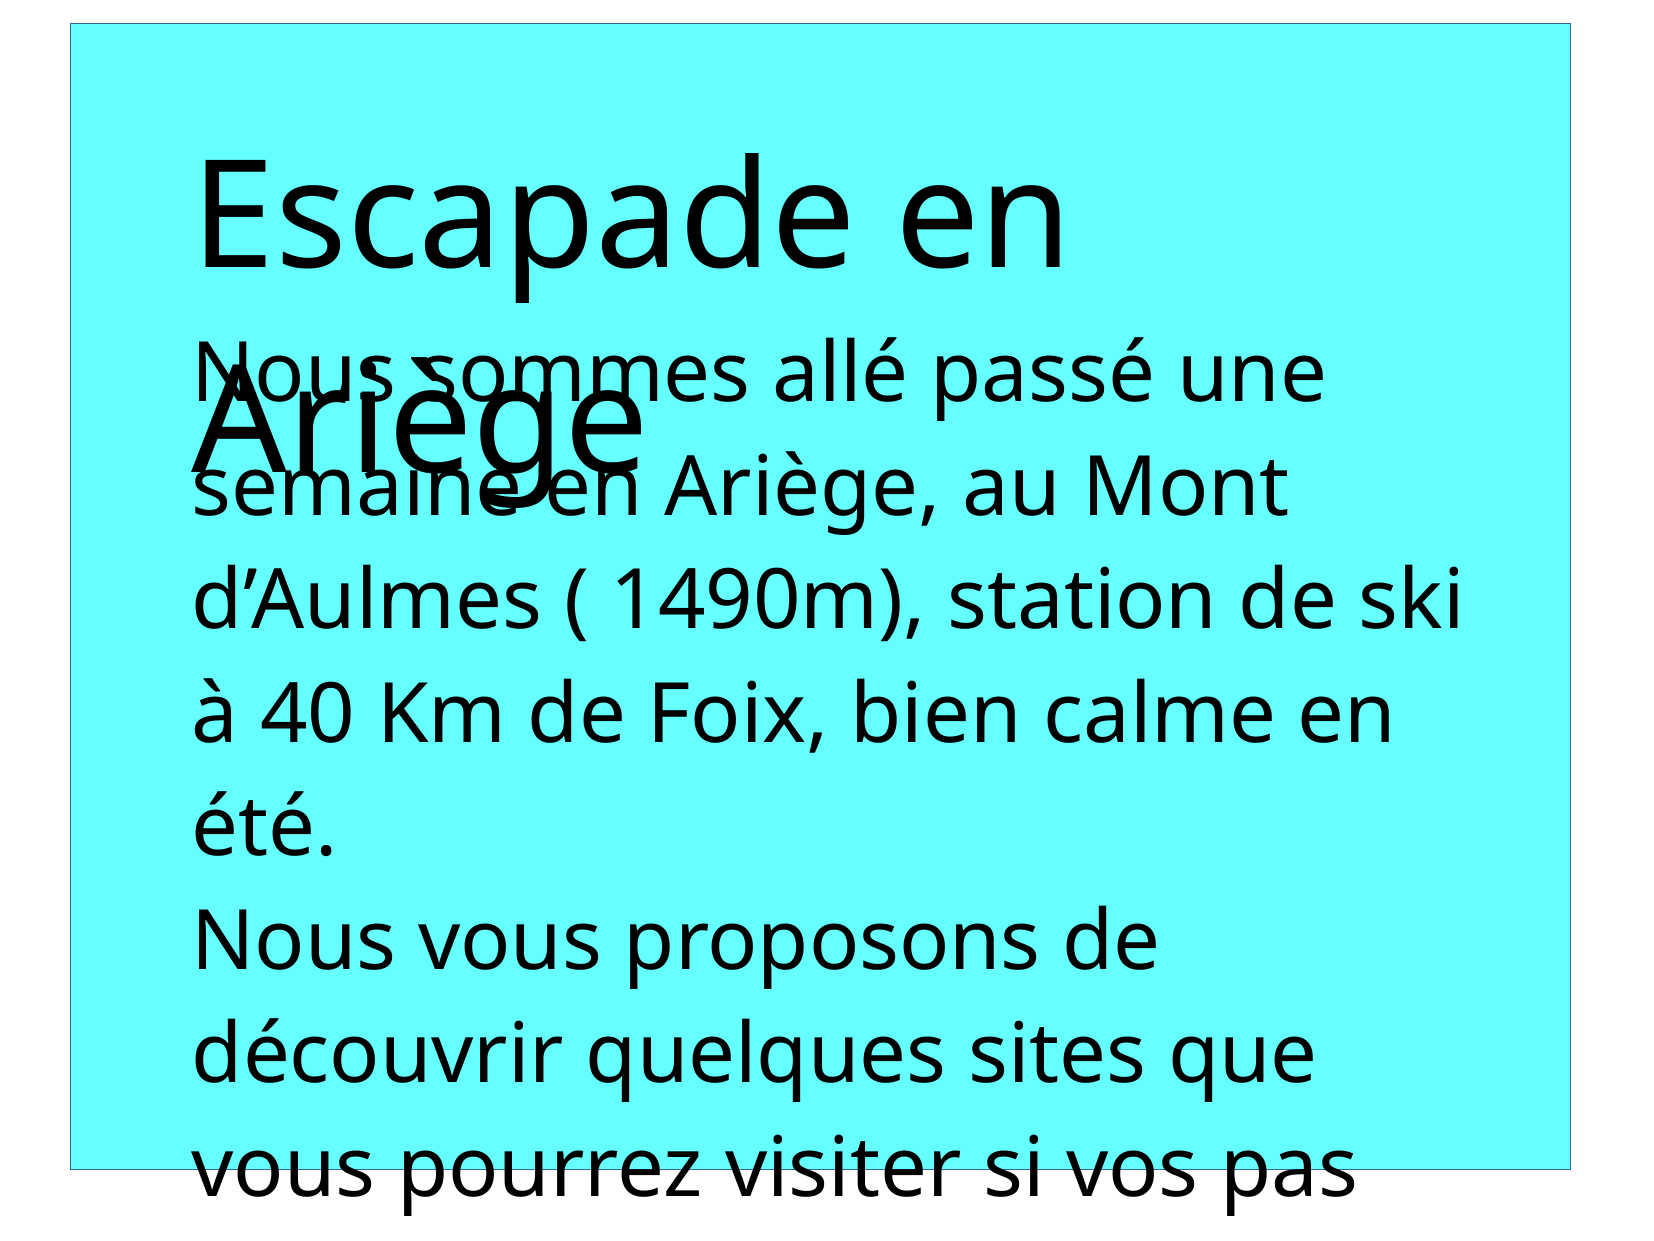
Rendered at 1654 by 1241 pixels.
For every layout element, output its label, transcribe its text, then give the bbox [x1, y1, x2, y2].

text_box Escapade en Ariège [177, 100, 1489, 293]
text_box Nous sommes allé passé une semaine en Ariège, au Mont d’Aulmes ( 1490m), station de ski à 40 Km de Foix, bien calme en été. Nous vous proposons de découvrir quelques sites que vous pourrez visiter si vos pas vous conduisent ici. [177, 305, 1501, 1205]
text_box [70, 23, 1571, 1170]
